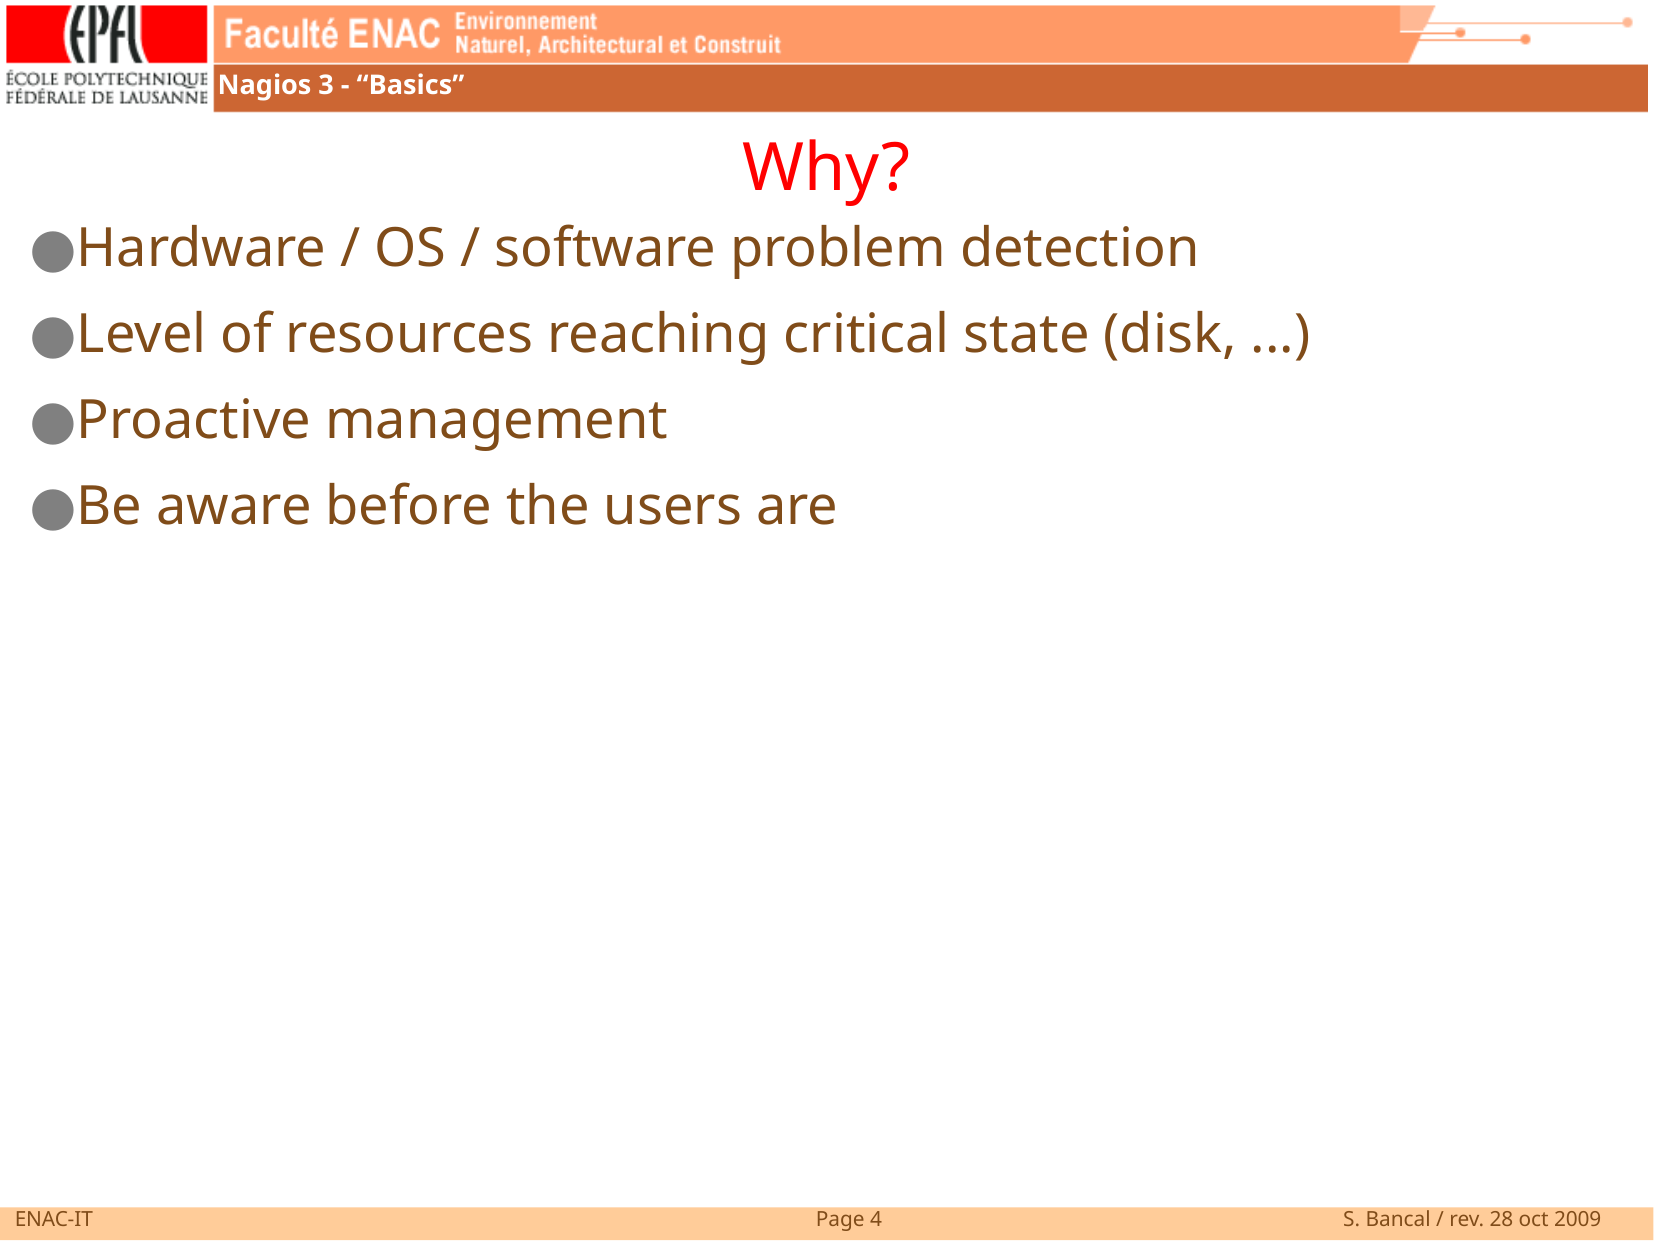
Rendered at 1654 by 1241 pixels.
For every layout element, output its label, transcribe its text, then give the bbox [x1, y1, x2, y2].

list Hardware / OS / software problem detection Level of resources reaching critical state (disk, ...) Proactive management Be aware before the users are [0, 208, 1654, 1188]
title Why? [0, 117, 1654, 208]
picture [0, 0, 1648, 114]
